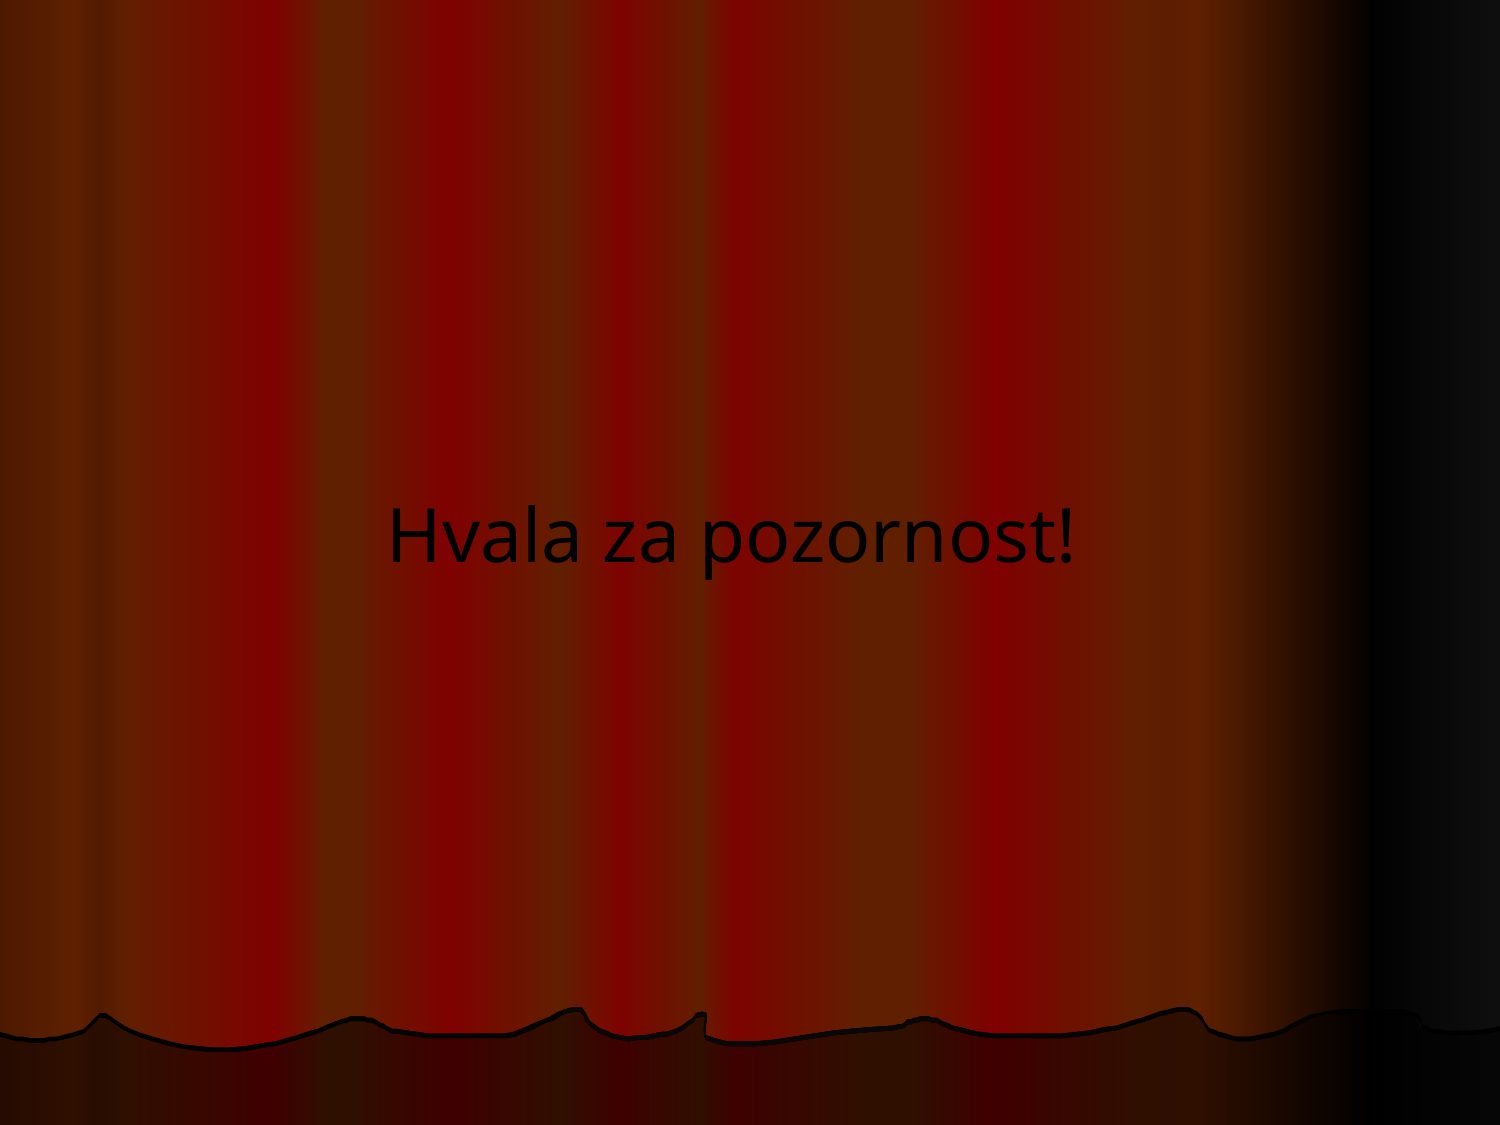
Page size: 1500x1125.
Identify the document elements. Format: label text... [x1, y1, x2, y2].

text_box Hvala za pozornost! [194, 479, 1270, 846]
